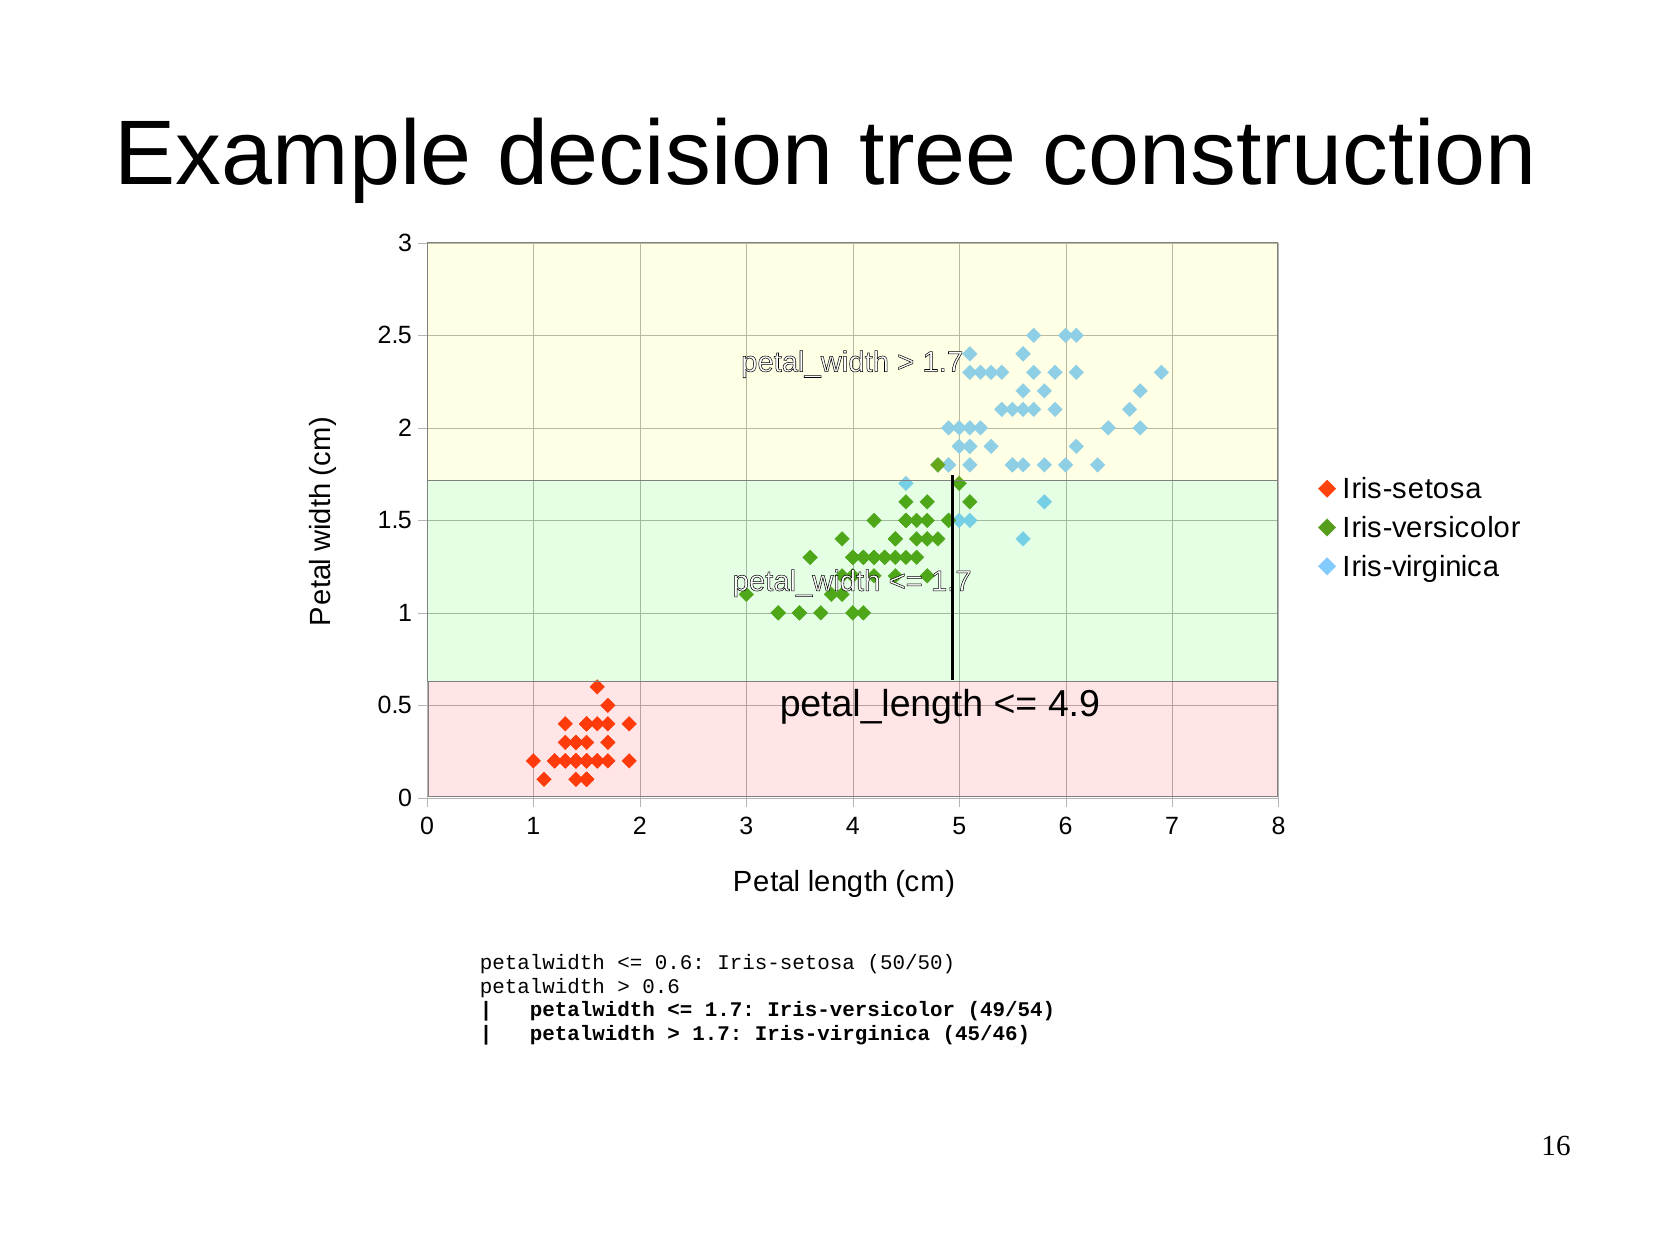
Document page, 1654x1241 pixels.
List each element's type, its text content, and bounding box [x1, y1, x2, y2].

text_box petal_length <= 4.9 [765, 675, 1126, 732]
picture [294, 411, 346, 632]
picture [377, 257, 1286, 840]
text_box petal_width > 1.7 [427, 242, 1278, 481]
text_box petal_width <= 1.7 [427, 481, 951, 682]
picture [1308, 466, 1531, 589]
text_box [428, 682, 1278, 797]
picture [727, 856, 961, 907]
text_box petalwidth <= 0.6: Iris-setosa (50/50) petalwidth > 0.6 | petalwidth <= 1.7: Iris-versicolor (49/54) | petalwidth > 1.7: Iris-virginica (45/46) [465, 945, 1186, 1078]
text_box petal_width <= 1.7 [954, 481, 1278, 682]
title Example decision tree construction [82, 49, 1571, 257]
